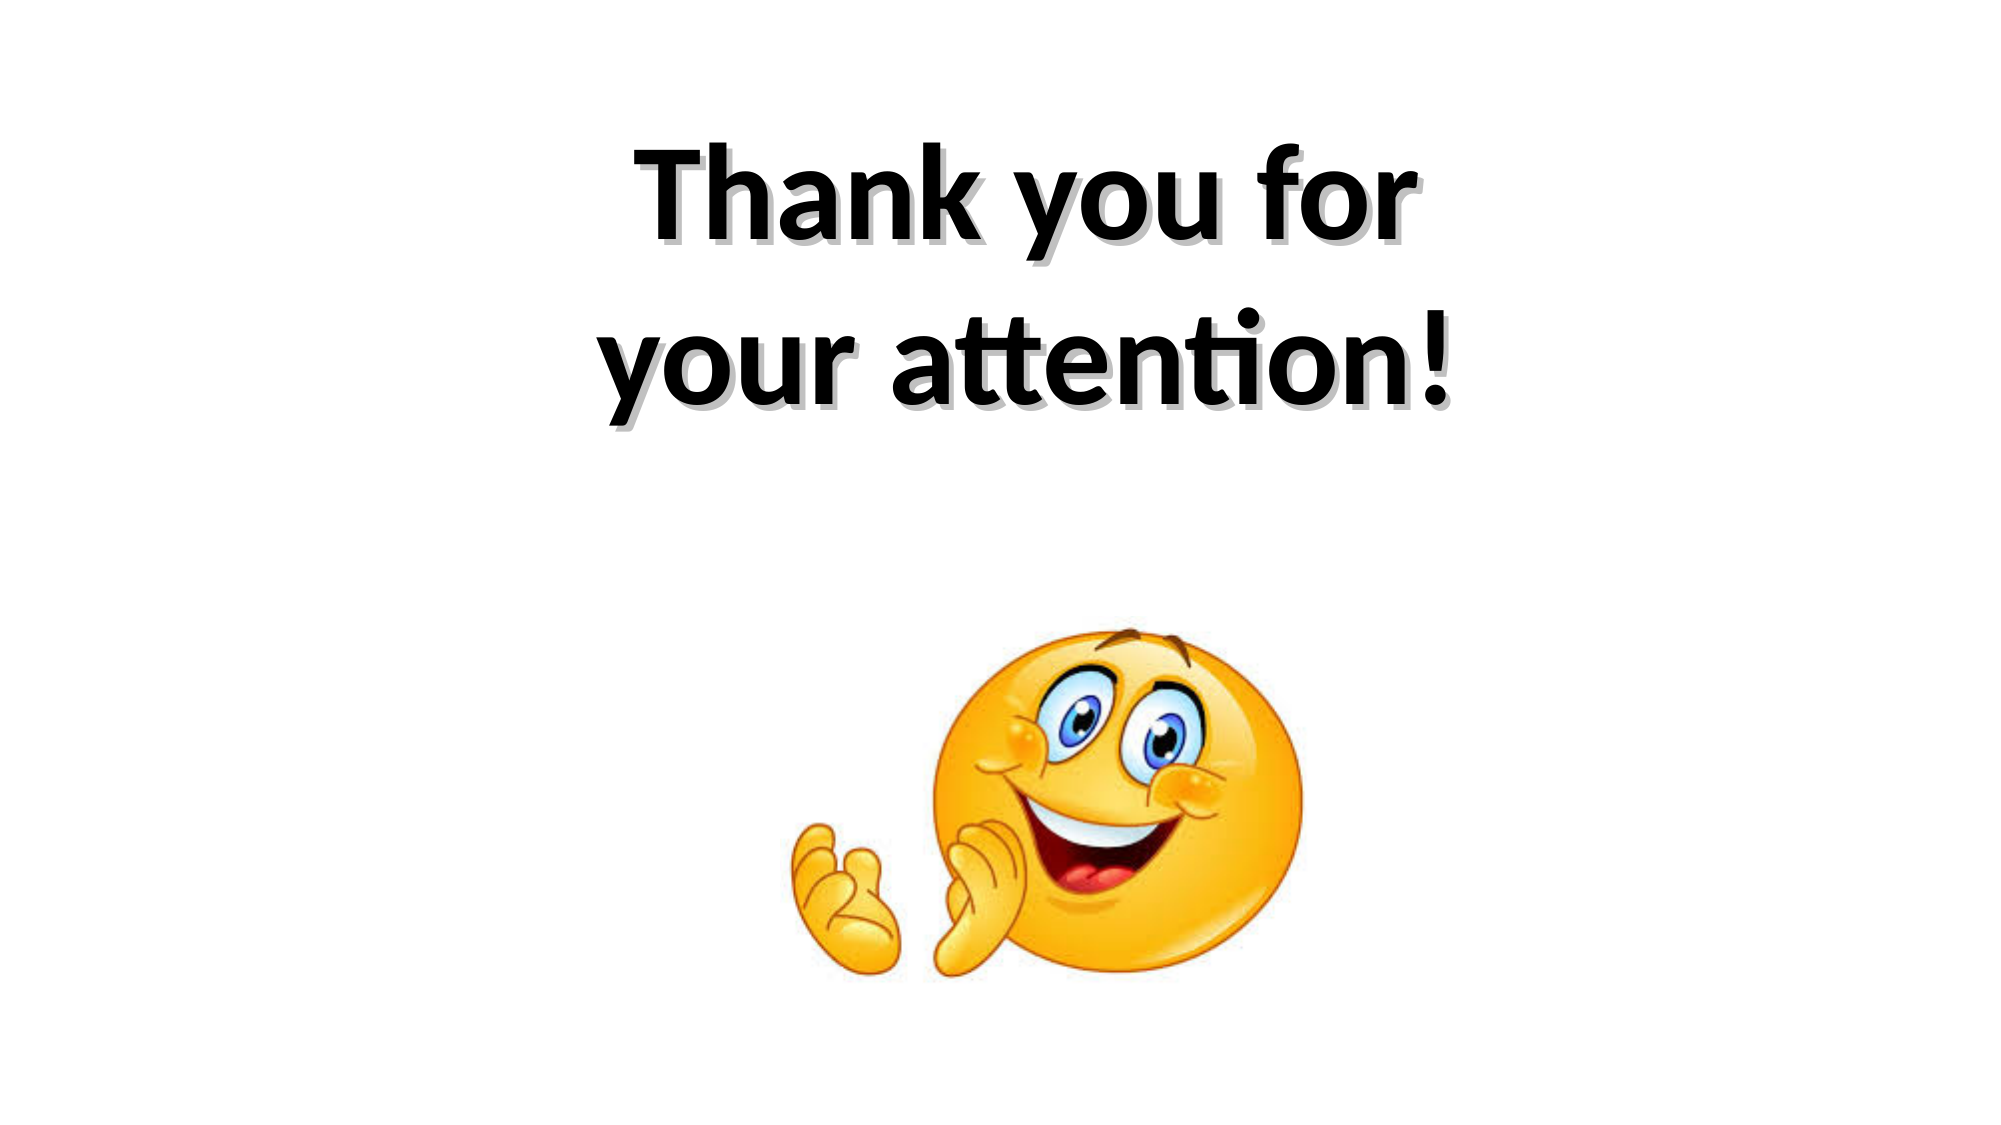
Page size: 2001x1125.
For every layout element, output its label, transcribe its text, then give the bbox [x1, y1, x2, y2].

text_box Thank you for your attention! [582, 95, 1473, 440]
picture [780, 616, 1315, 992]
